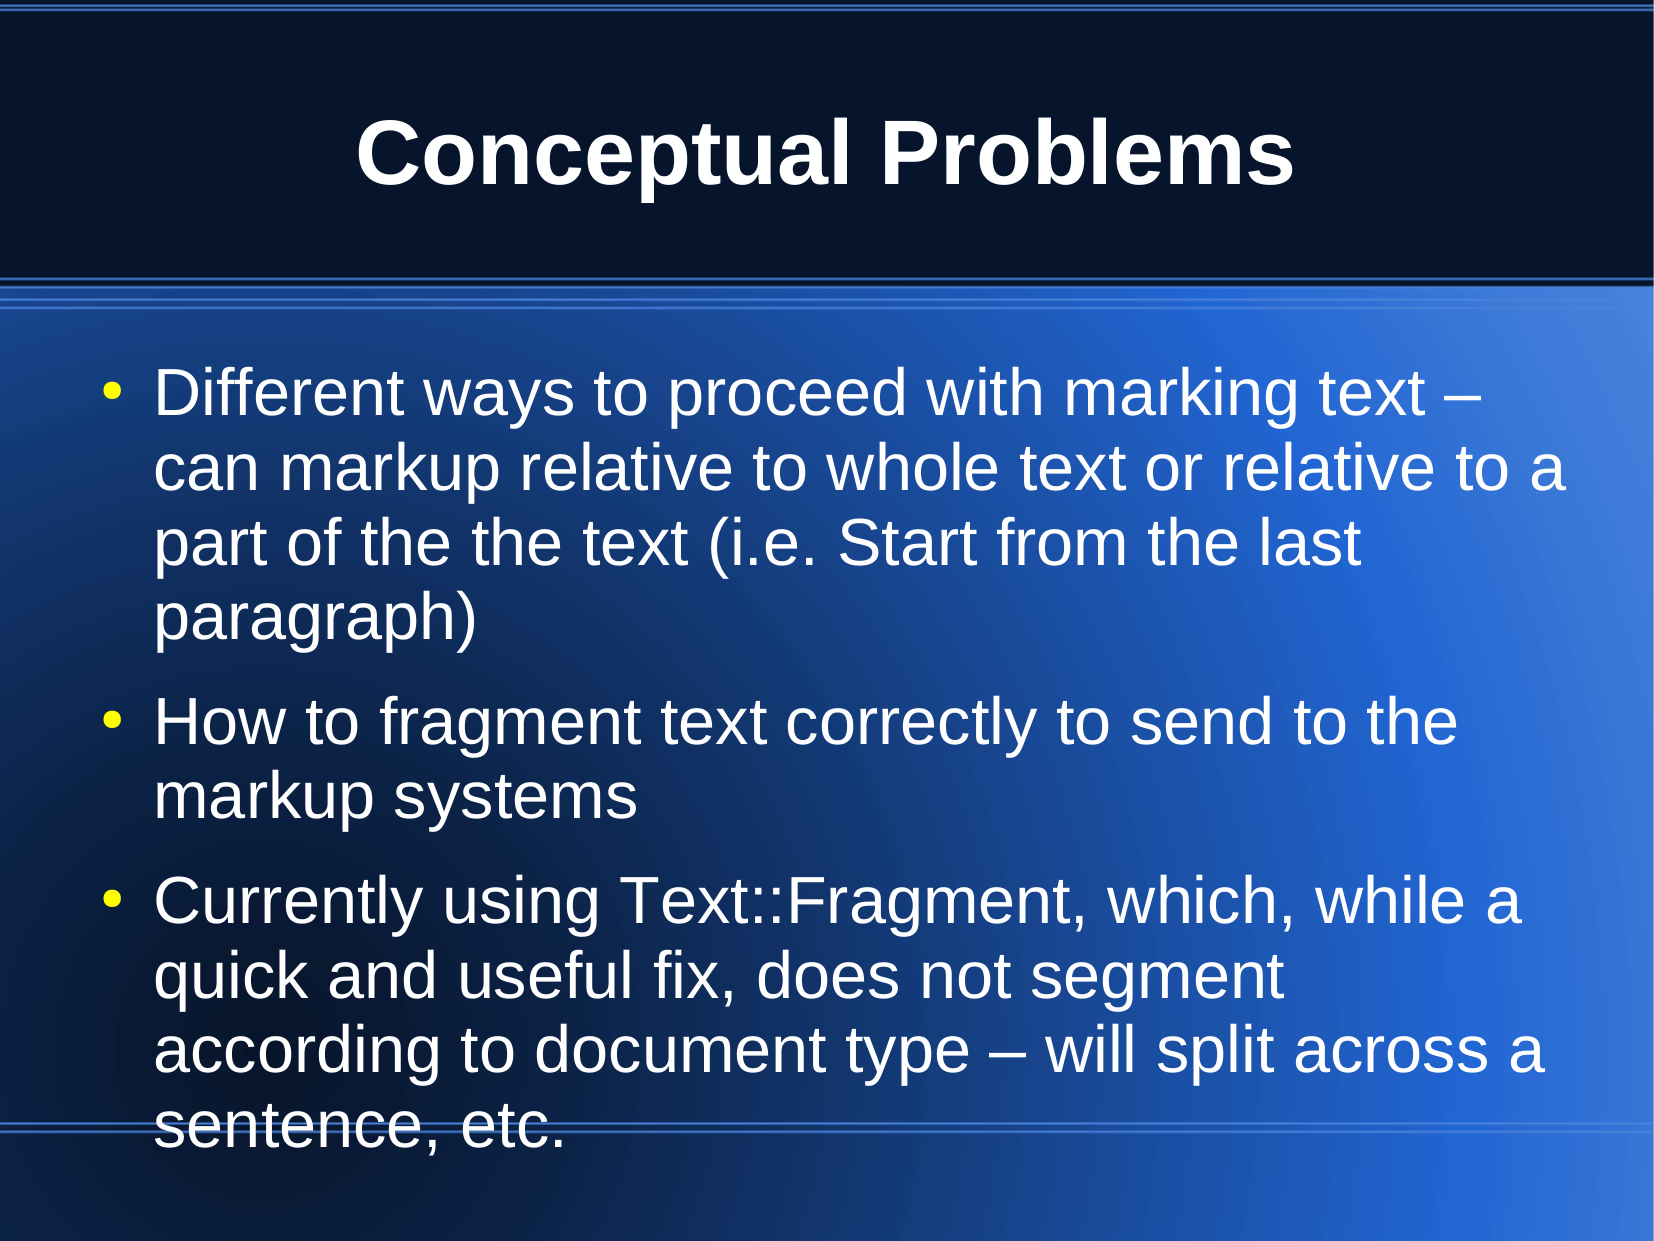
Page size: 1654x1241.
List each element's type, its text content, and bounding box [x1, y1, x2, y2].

title Conceptual Problems [82, 56, 1571, 250]
list Different ways to proceed with marking text – can markup relative to whole text or relative to a part of the the text (i.e. Start from the last paragraph) How to fragment text correctly to send to the markup systems Currently using Text::Fragment, which, while a quick and useful fix, does not segment according to document type – will split across a sentence, etc. [82, 355, 1571, 1162]
picture [0, 0, 1654, 1241]
